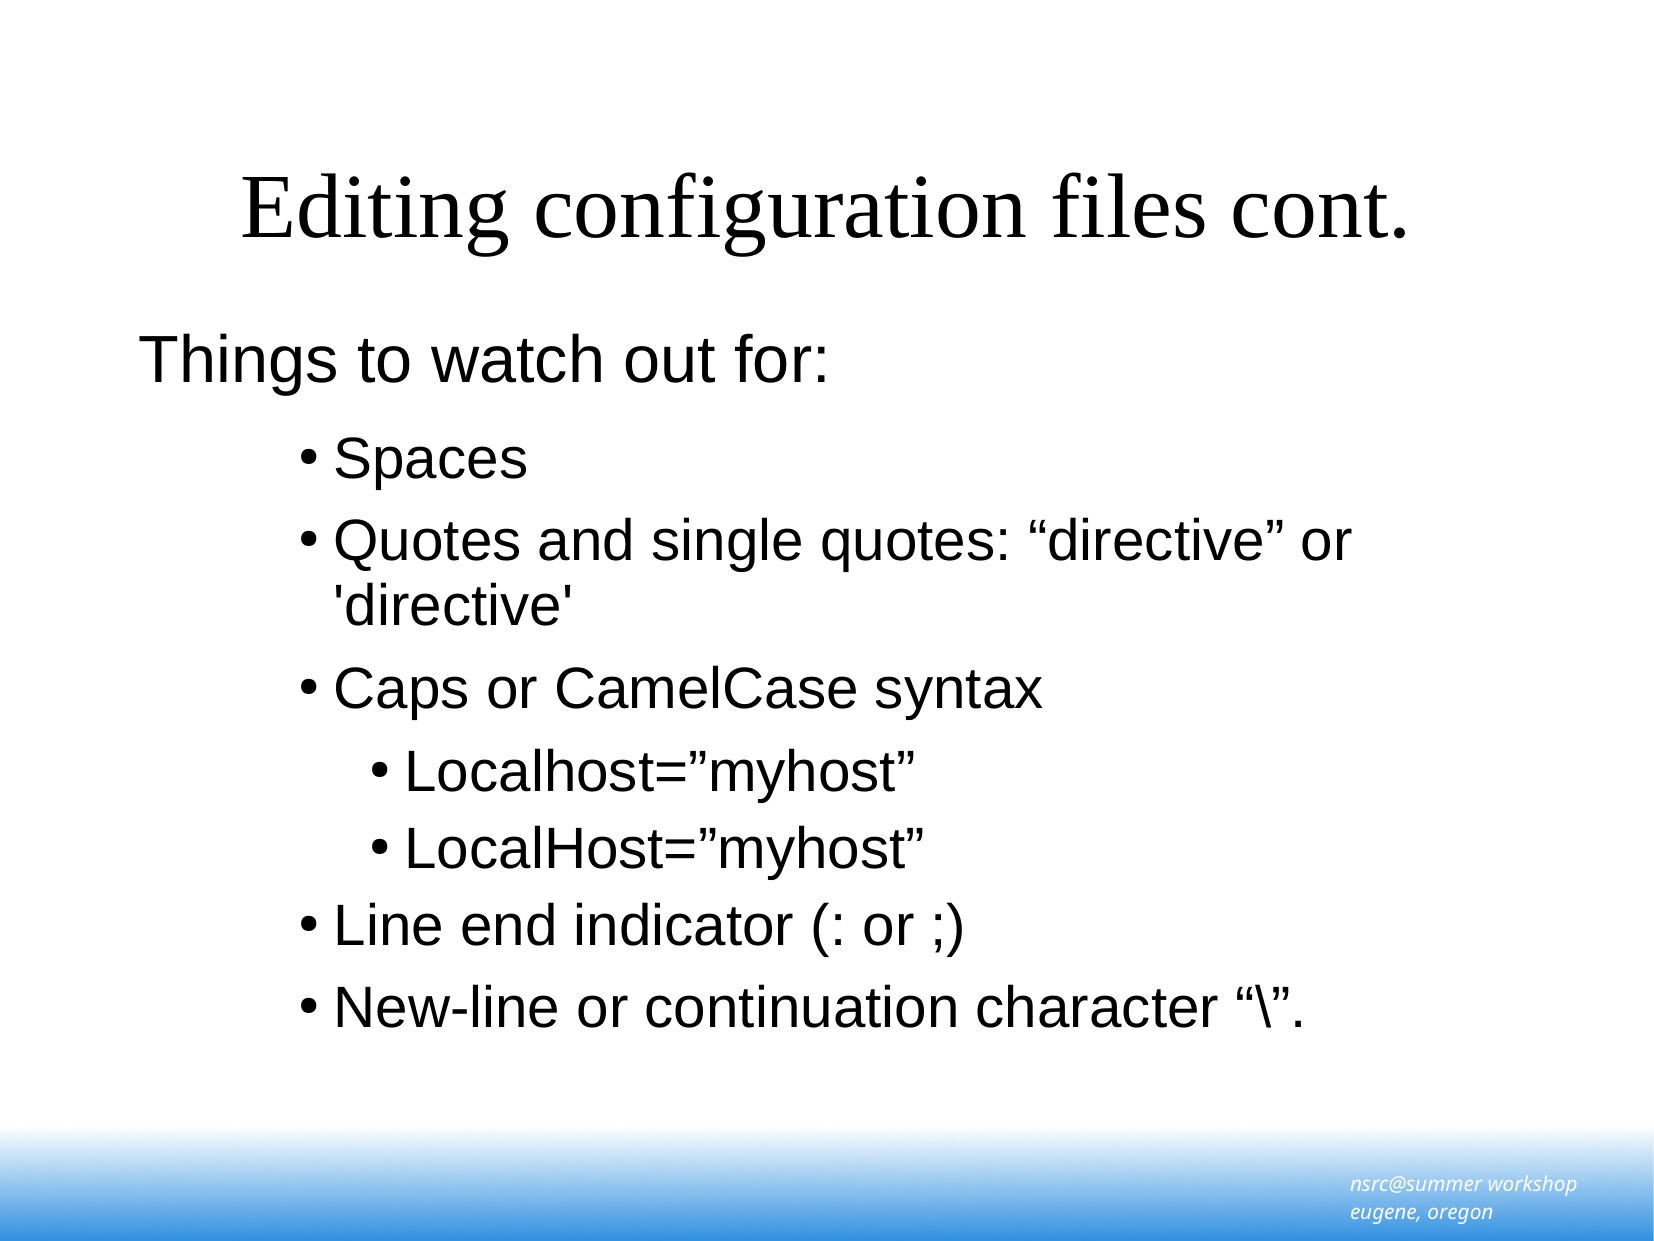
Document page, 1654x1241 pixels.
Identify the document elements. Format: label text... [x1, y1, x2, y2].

title Editing configuration files cont. [121, 102, 1534, 311]
list Things to watch out for: Spaces Quotes and single quotes: “directive” or 'directive' Caps or CamelCase syntax Localhost=”myhost” LocalHost=”myhost” Line end indicator (: or ;) New-line or continuation character “\”. [121, 327, 1534, 1117]
picture [0, 1124, 1654, 1241]
